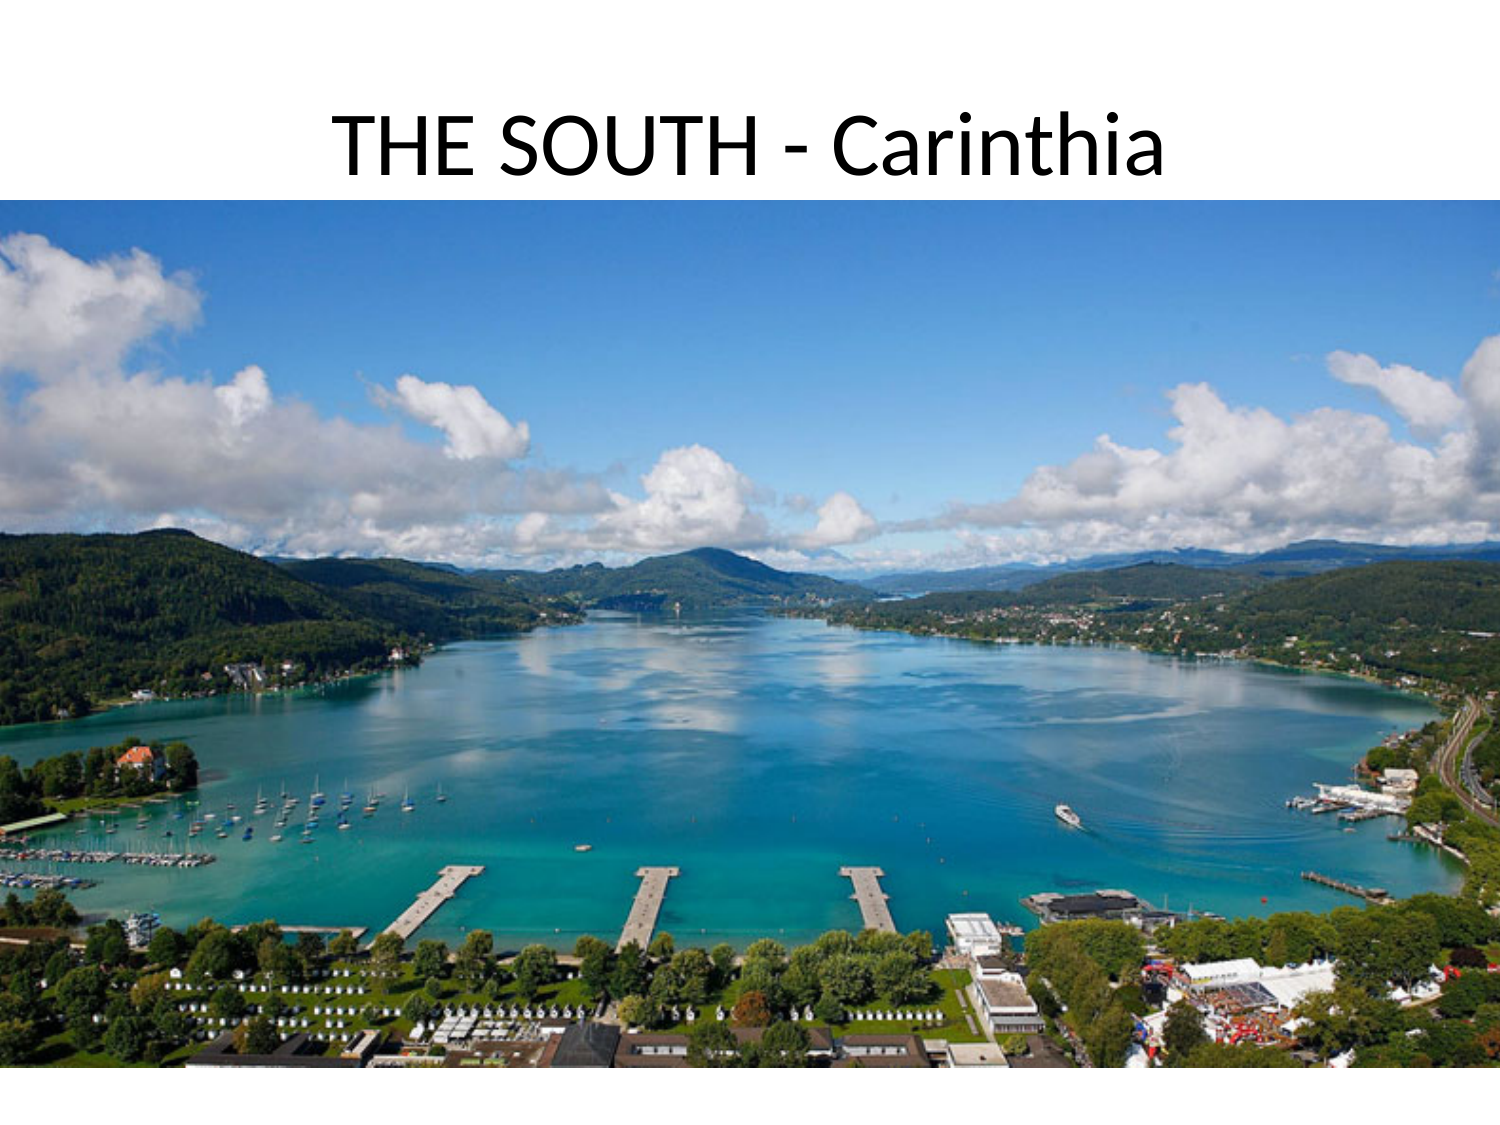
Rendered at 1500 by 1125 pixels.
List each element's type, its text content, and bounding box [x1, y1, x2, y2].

picture [0, 200, 1500, 1068]
title THE SOUTH - Carinthia [75, 45, 1426, 200]
